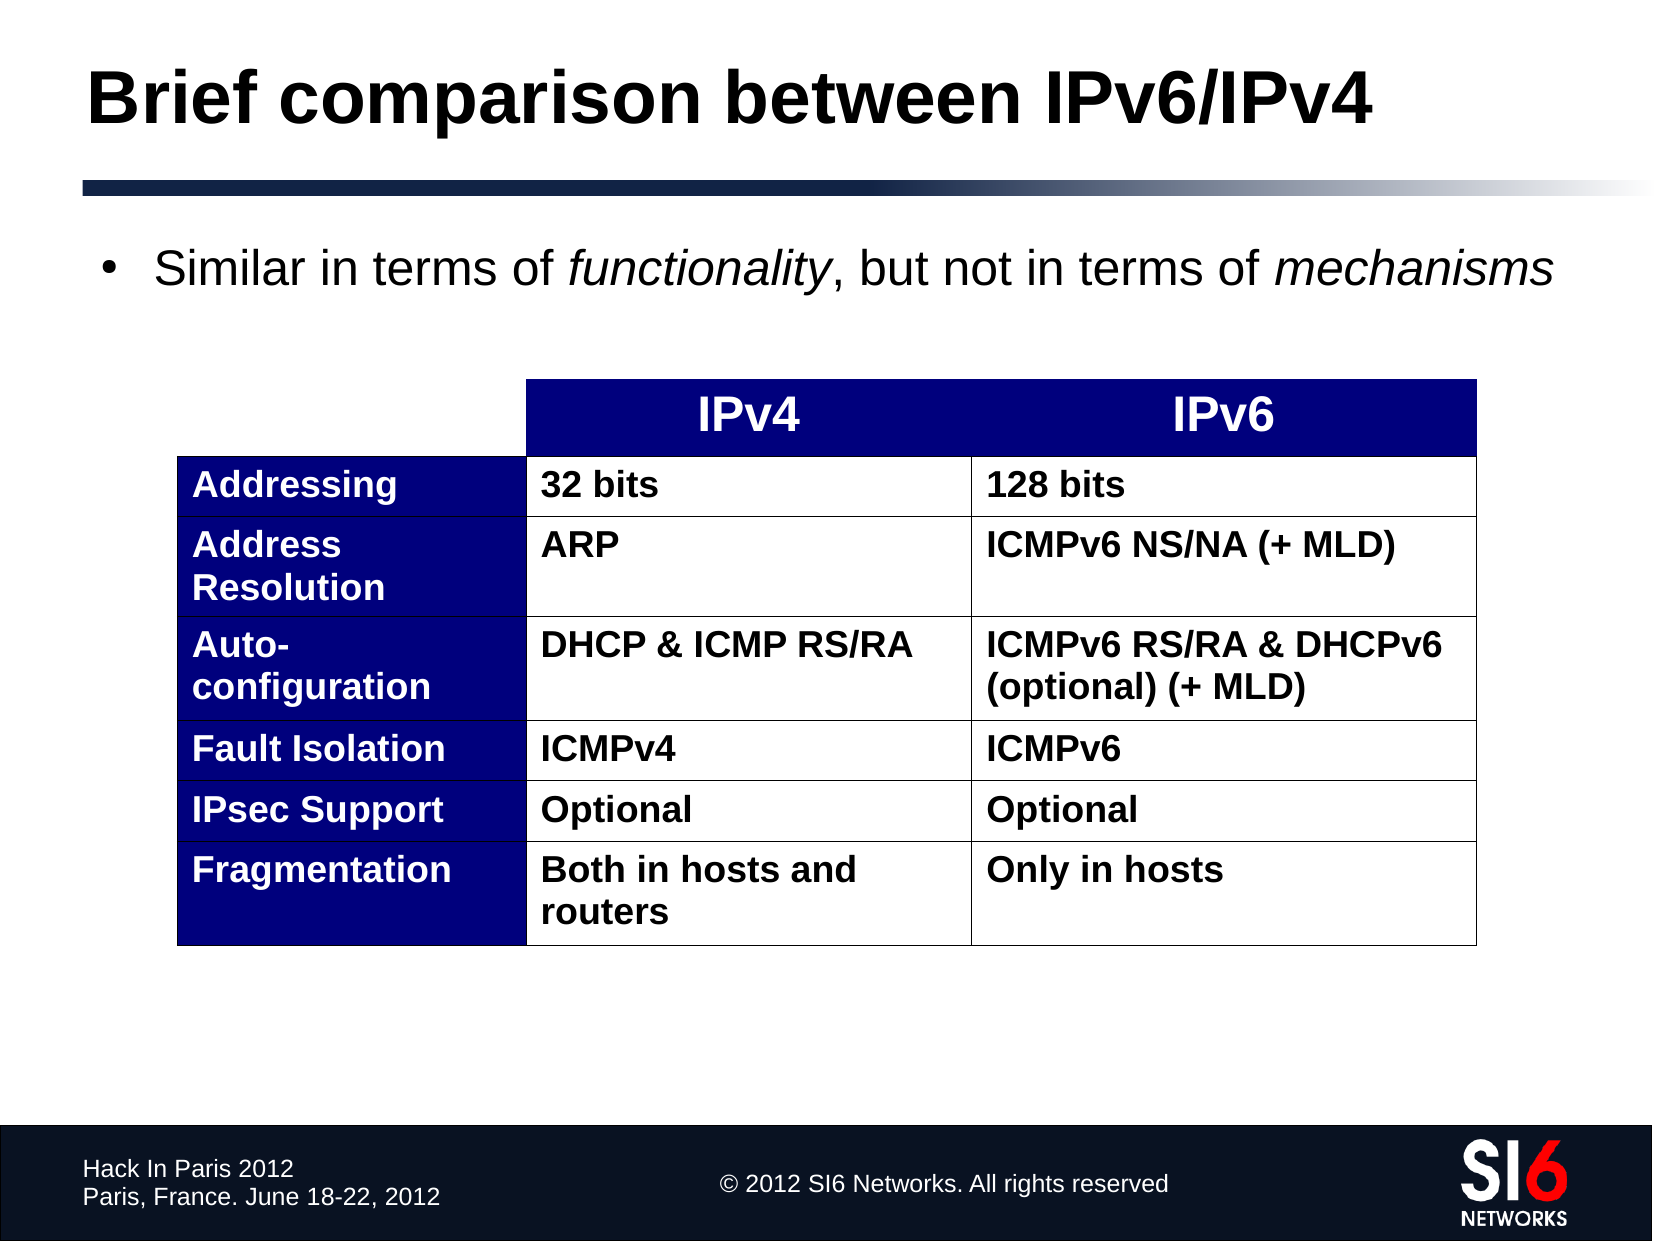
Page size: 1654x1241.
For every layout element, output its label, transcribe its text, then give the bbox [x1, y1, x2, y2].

table_cell DHCP & ICMP RS/RA [527, 617, 971, 720]
table_cell ICMPv4 [527, 721, 971, 780]
table_cell Fault Isolation [178, 721, 526, 780]
table_cell ICMPv6 RS/RA & DHCPv6 (optional) (+ MLD) [972, 617, 1476, 720]
table_cell ICMPv6 NS/NA (+ MLD) [972, 517, 1476, 616]
table_cell Addressing [178, 457, 526, 516]
table_cell Optional [527, 781, 971, 841]
table_cell Auto-configuration [178, 617, 526, 720]
table_cell 32 bits [527, 457, 971, 516]
table_cell Only in hosts [972, 842, 1476, 945]
table_cell Address Resolution [178, 517, 526, 616]
table_header IPv4 [526, 379, 971, 456]
table_cell Both in hosts and routers [527, 842, 971, 945]
table_cell 128 bits [972, 457, 1476, 516]
list Similar in terms of functionality, but not in terms of mechanisms [82, 240, 1571, 316]
table_cell IPsec Support [178, 781, 526, 841]
table_cell Fragmentation [178, 842, 526, 945]
table_cell ARP [527, 517, 971, 616]
table_cell ICMPv6 [972, 721, 1476, 780]
picture [1461, 1139, 1567, 1226]
table_header [177, 379, 526, 456]
title Brief comparison between IPv6/IPv4 [86, 30, 1576, 166]
table_cell Optional [972, 781, 1476, 841]
table_header IPv6 [971, 379, 1477, 456]
